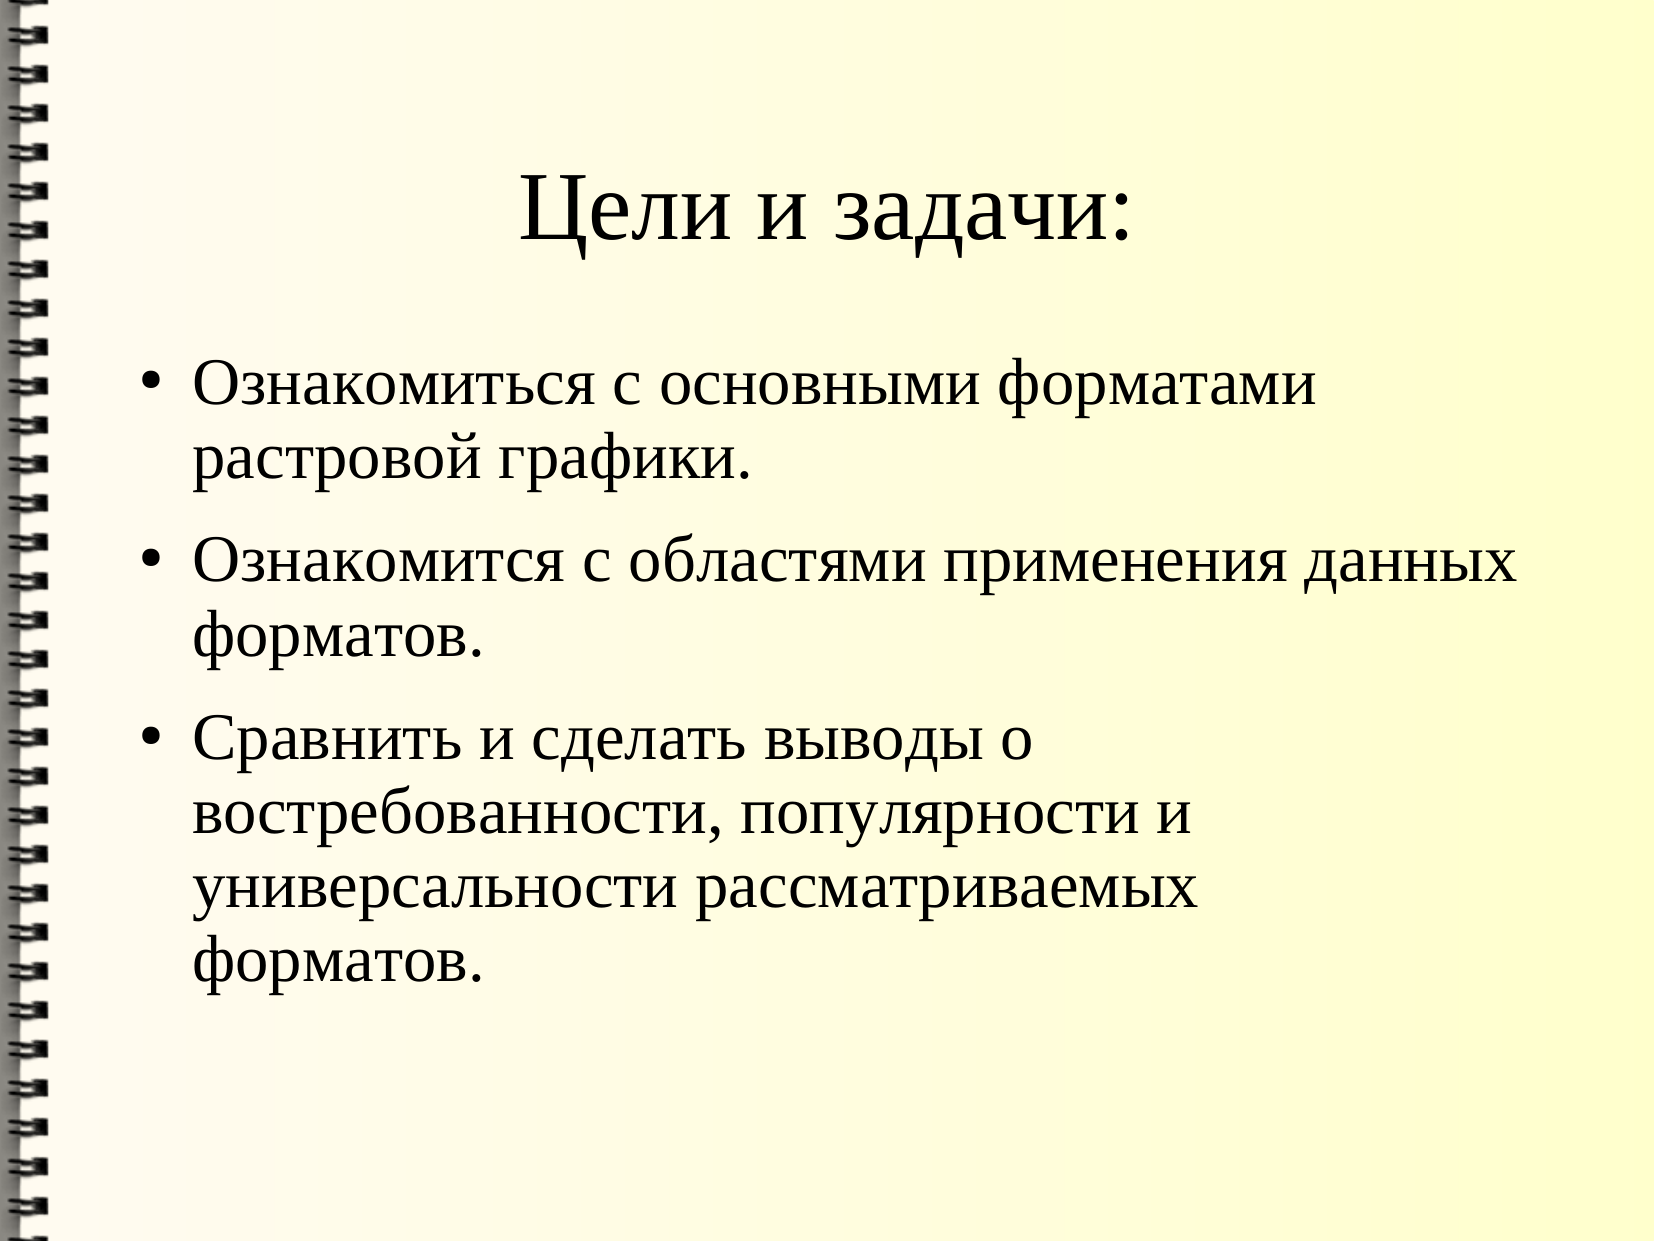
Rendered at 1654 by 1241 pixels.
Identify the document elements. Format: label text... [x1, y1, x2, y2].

list Ознакомиться с основными форматами растровой графики. Ознакомится с областями применения данных форматов. Сравнить и сделать выводы о востребованности, популярности и универсальности рассматриваемых форматов. [121, 344, 1534, 1127]
picture [0, 0, 1654, 1241]
title Цели и задачи: [121, 102, 1534, 310]
